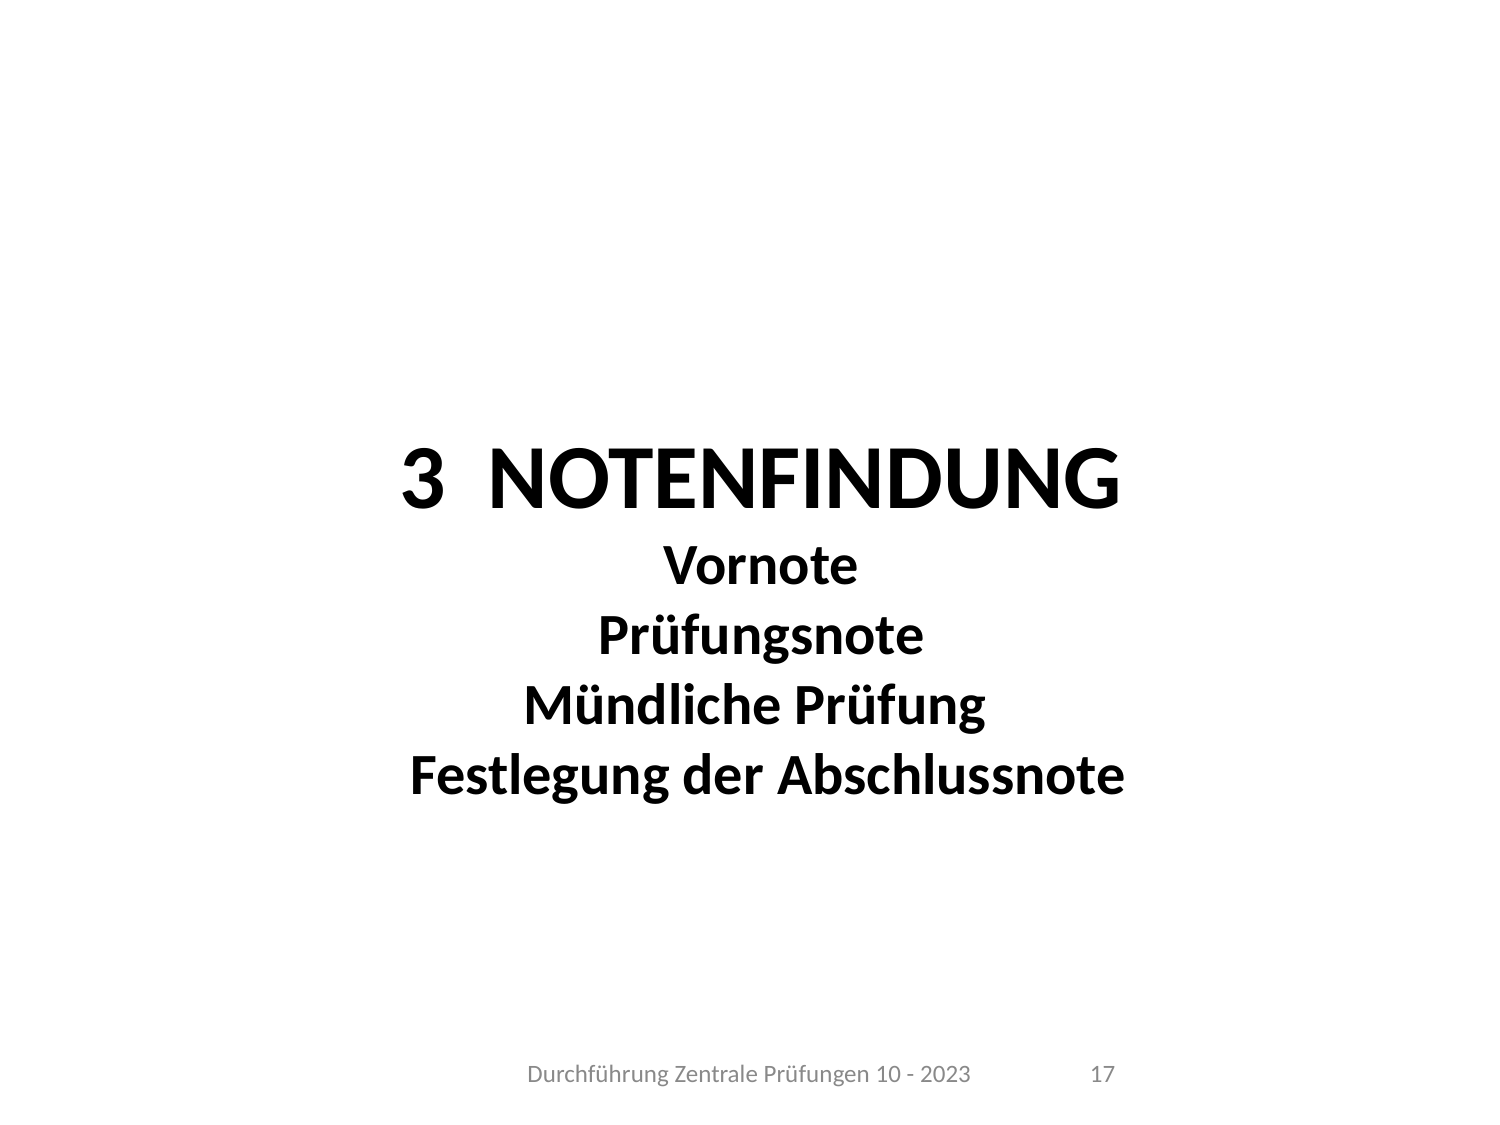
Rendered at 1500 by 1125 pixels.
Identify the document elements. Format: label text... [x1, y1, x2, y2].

title 3 Notenfindung Vornote Prüfungsnote Mündliche Prüfung Festlegung der Abschlussnote [123, 408, 1399, 835]
text_box 17 [1074, 1042, 1426, 1103]
text_box Durchführung Zentrale Prüfungen 10 - 2023 [512, 1042, 988, 1103]
